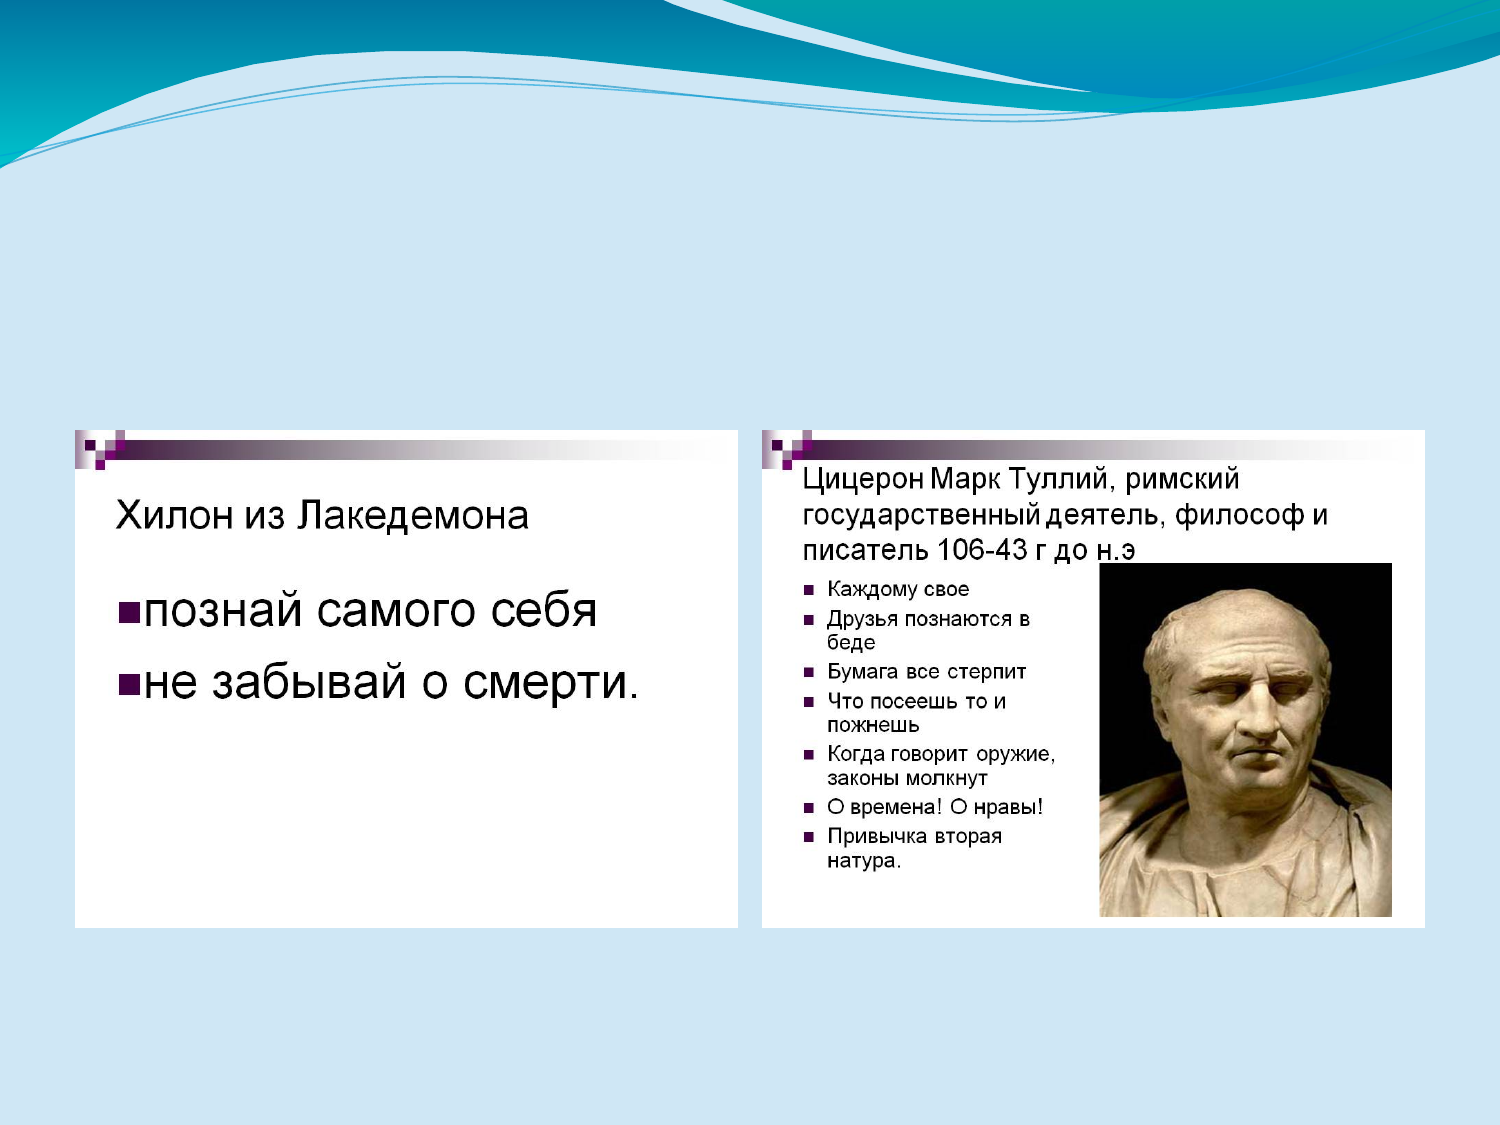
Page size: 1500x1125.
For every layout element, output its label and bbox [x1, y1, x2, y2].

picture [75, 430, 738, 928]
title [75, 115, 1425, 303]
picture [762, 430, 1425, 928]
